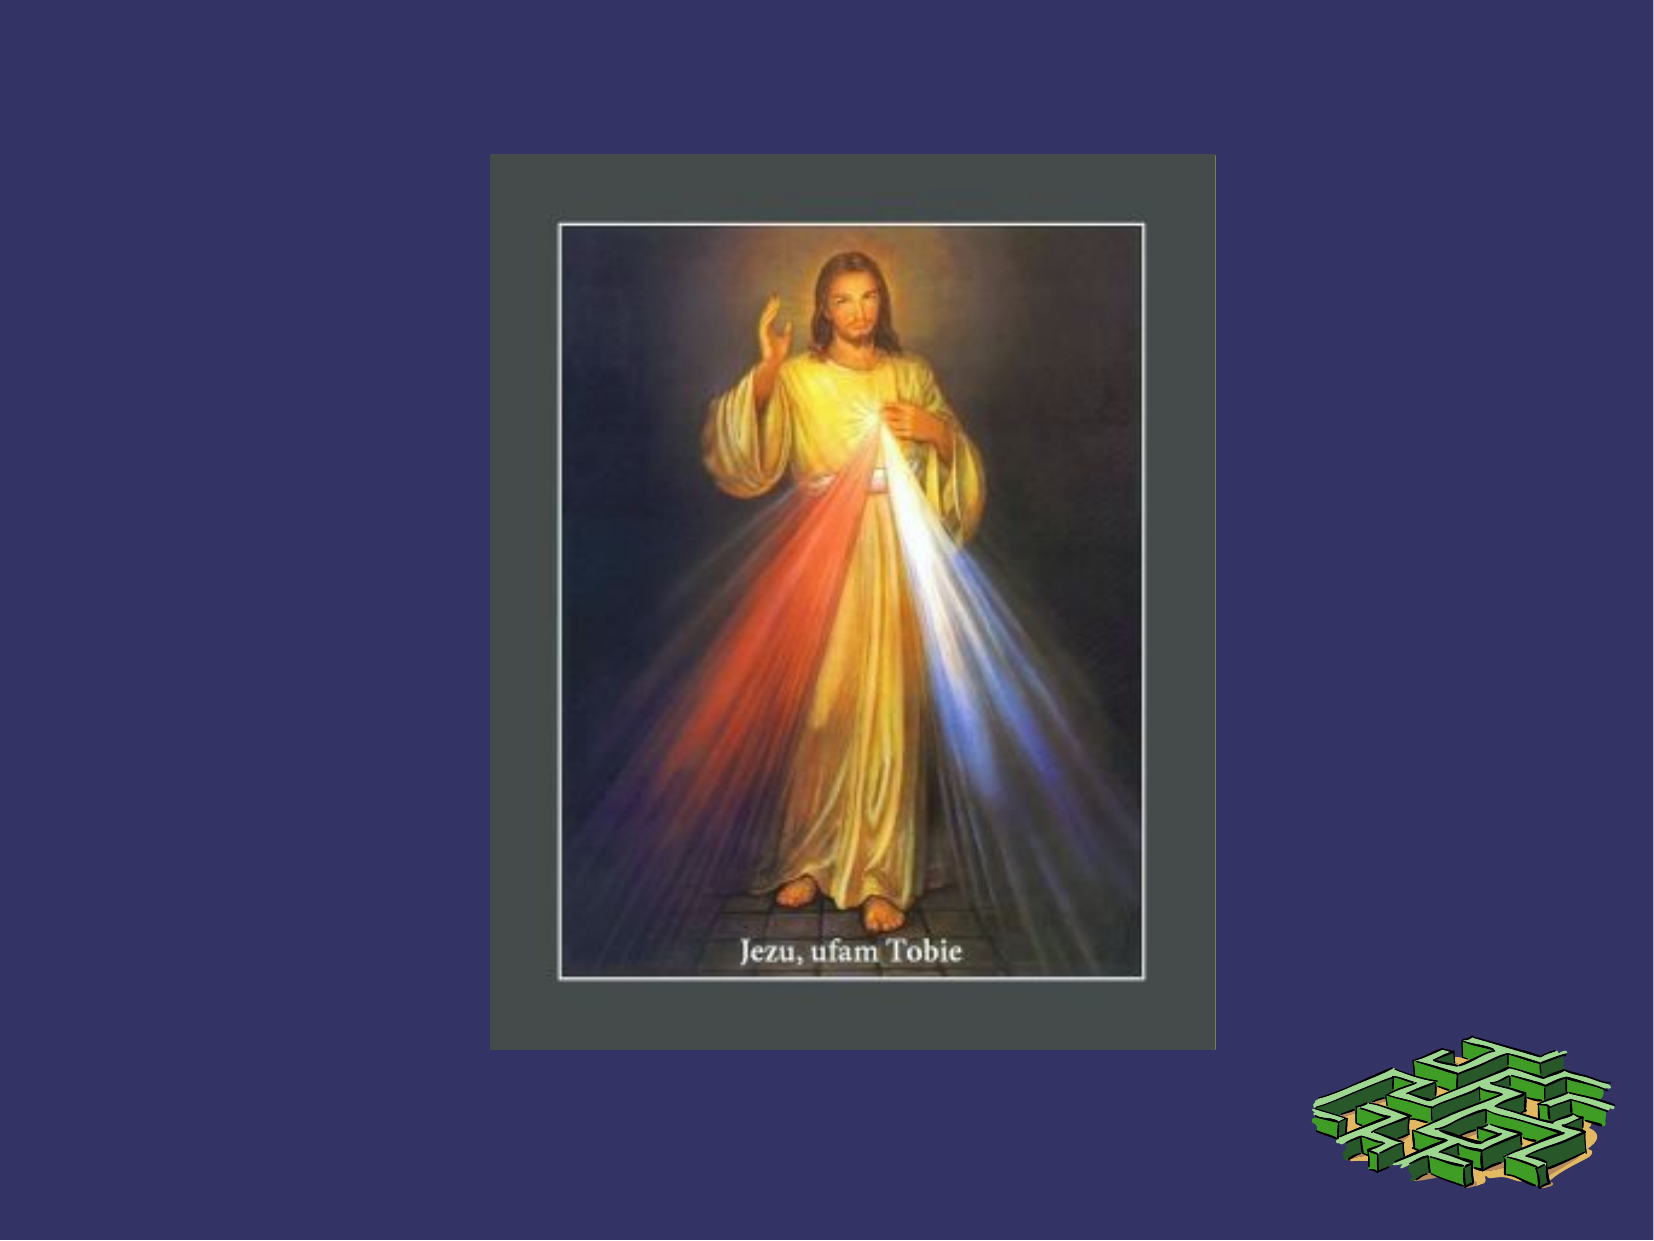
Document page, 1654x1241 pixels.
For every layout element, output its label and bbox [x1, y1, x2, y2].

picture [489, 154, 1217, 1051]
